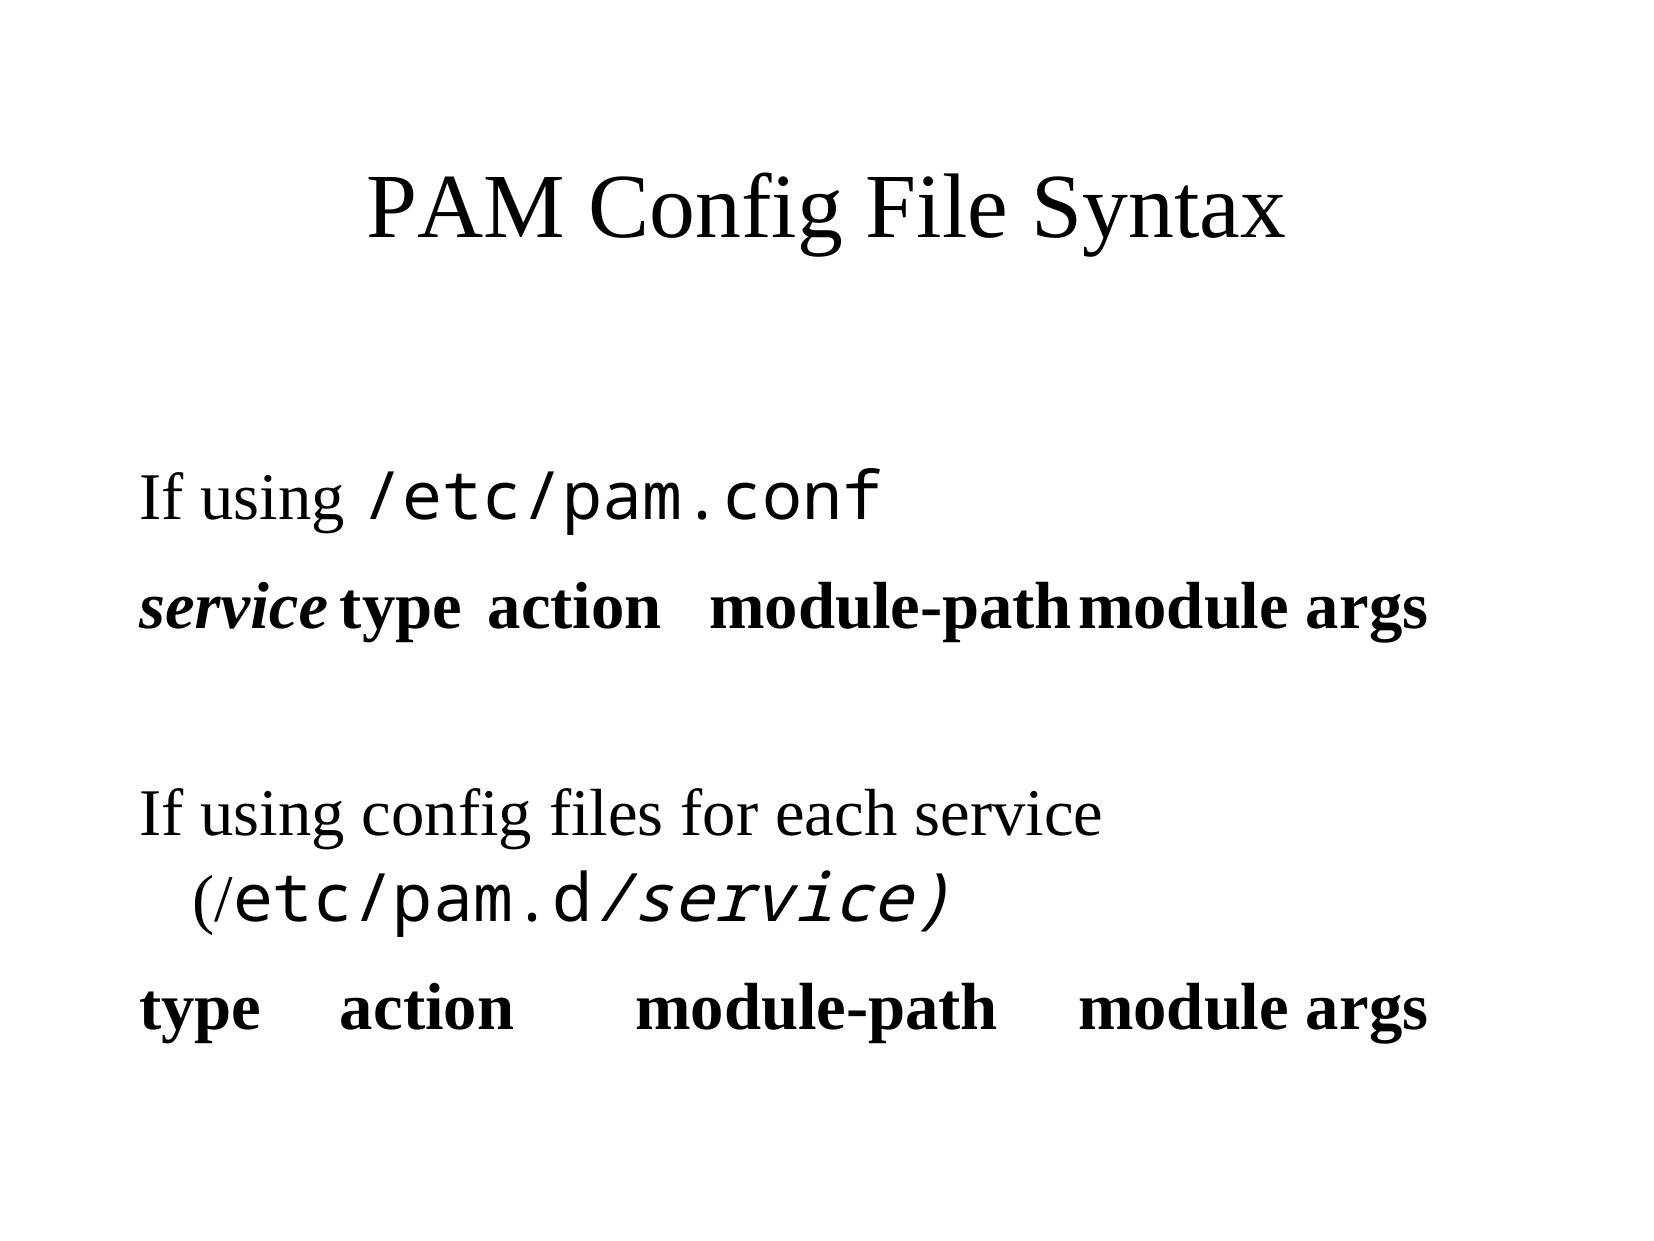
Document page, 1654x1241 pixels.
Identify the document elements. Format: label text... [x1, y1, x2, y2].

title PAM Config File Syntax [121, 102, 1534, 311]
list If using /etc/pam.conf service type action module-path module args If using config files for each service (/etc/pam.d/service) type action module-path module args [121, 344, 1534, 1158]
